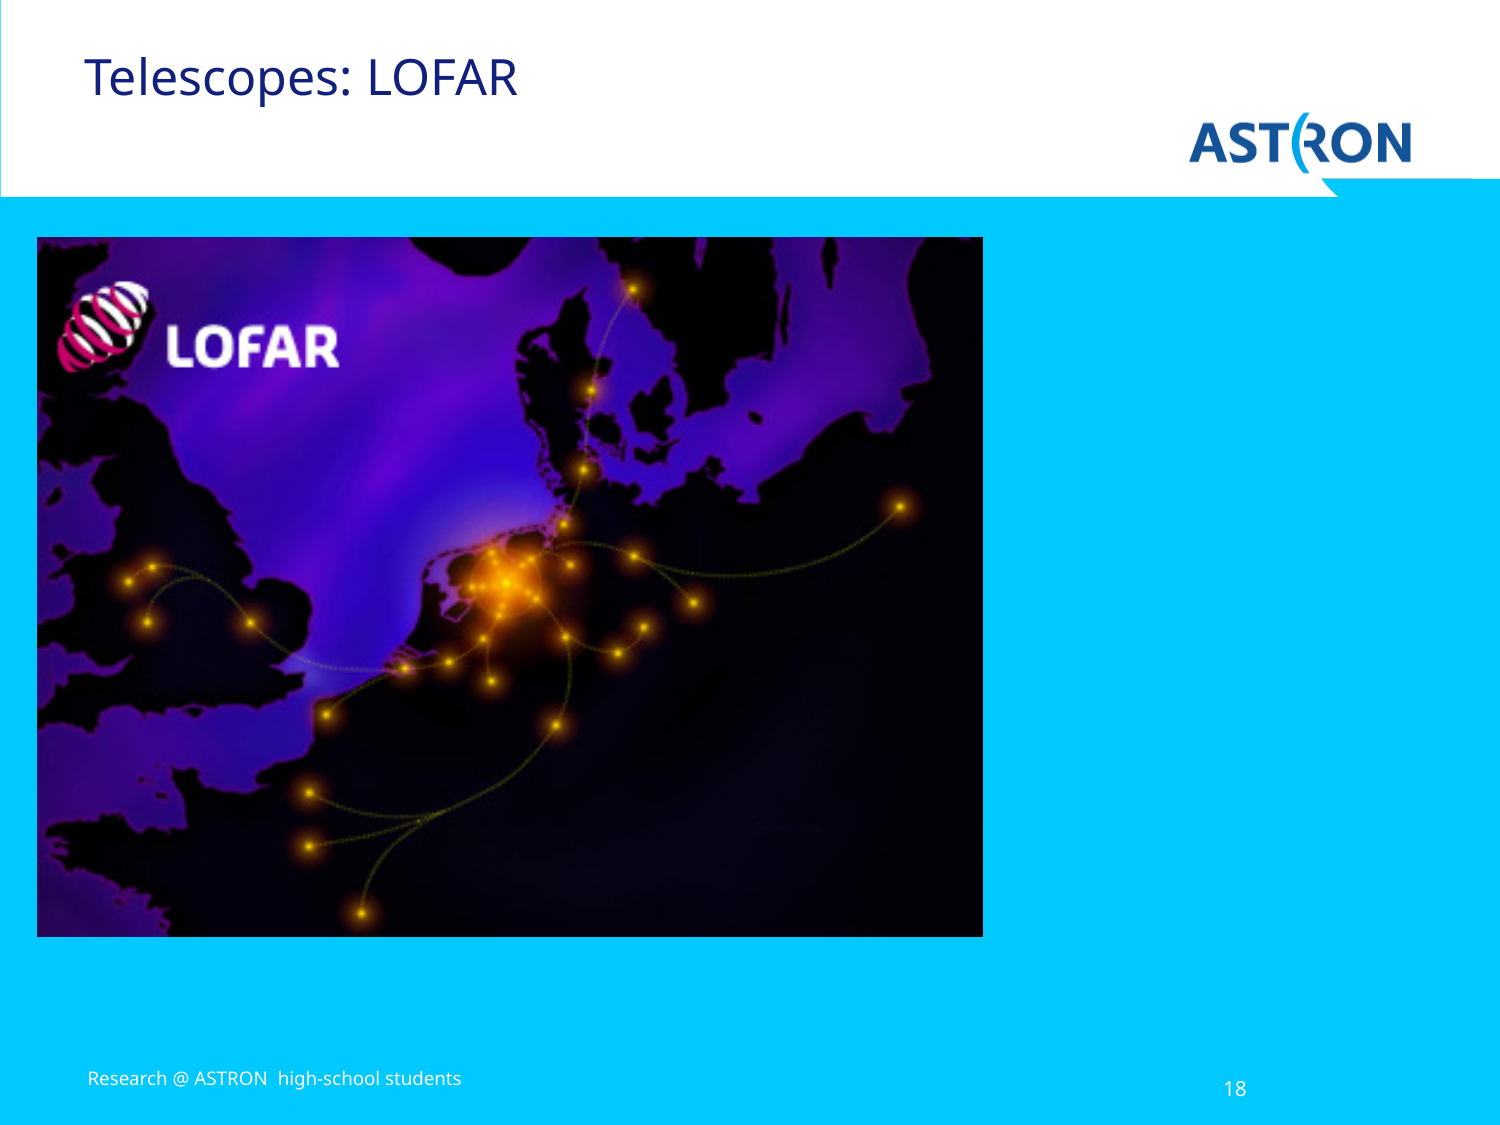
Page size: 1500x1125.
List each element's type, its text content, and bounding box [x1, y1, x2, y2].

picture [0, 0, 1500, 196]
text_box <number> [1208, 1062, 1409, 1125]
text_box Research @ ASTRON high-school students [87, 1062, 1055, 1125]
text_box Telescopes: LOFAR [69, 37, 1075, 188]
picture [38, 238, 982, 936]
